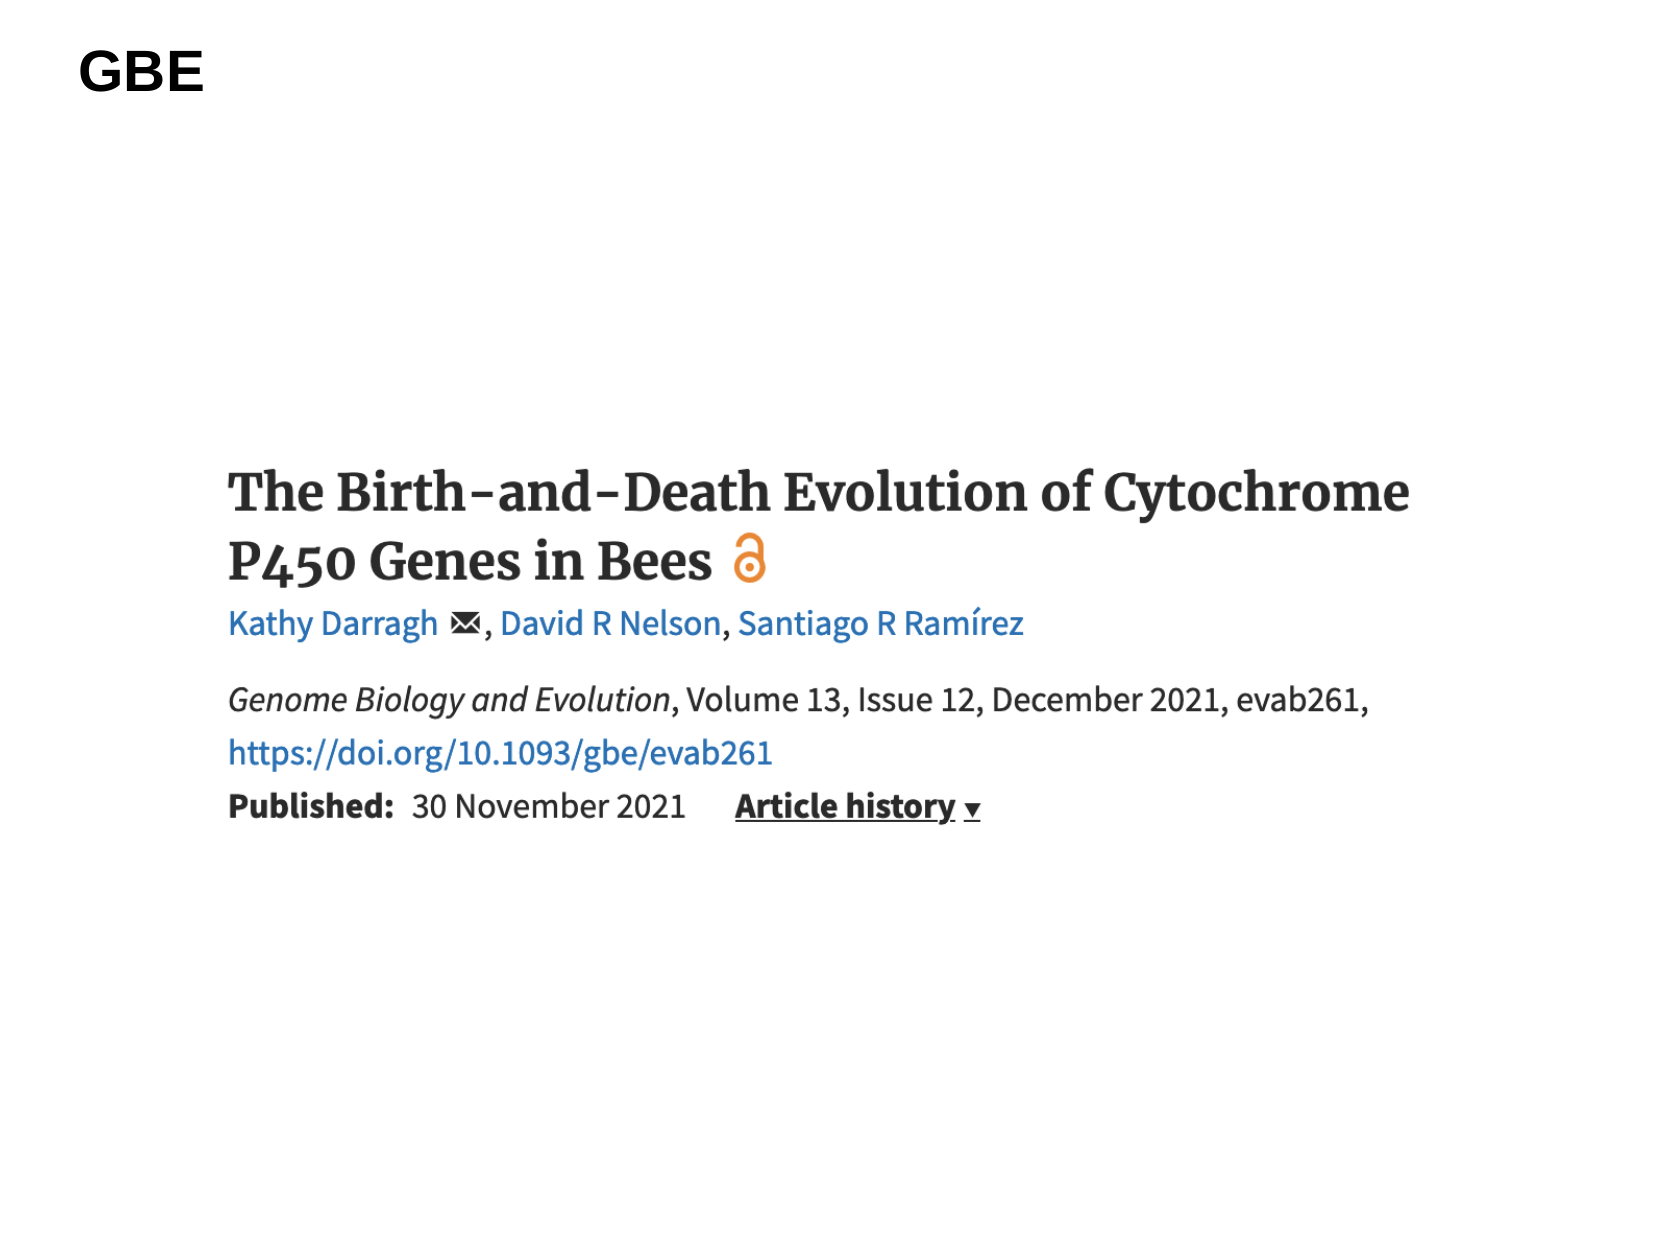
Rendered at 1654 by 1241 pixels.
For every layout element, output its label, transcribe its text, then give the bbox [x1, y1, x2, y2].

text_box GBE [64, 31, 534, 157]
picture [161, 378, 1510, 869]
